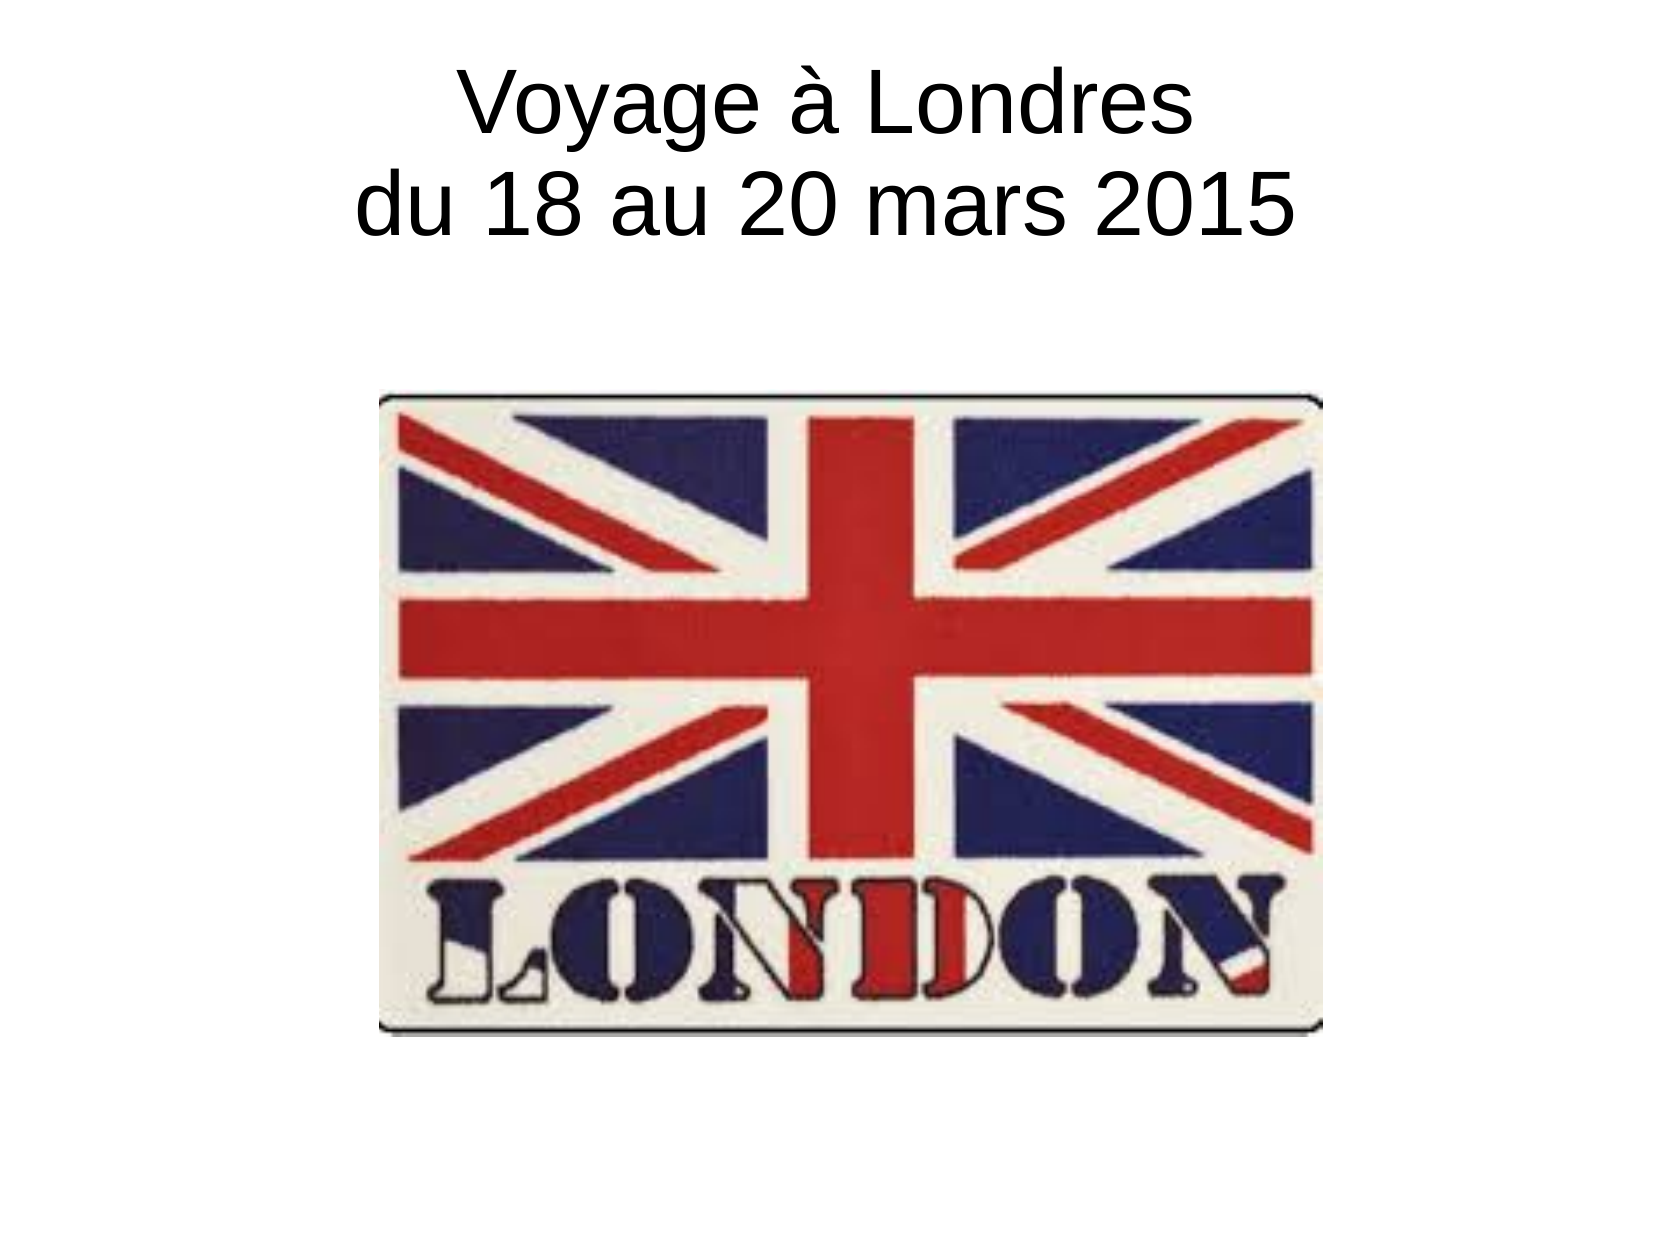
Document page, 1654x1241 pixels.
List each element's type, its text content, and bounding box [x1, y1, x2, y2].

picture [379, 389, 1323, 1038]
title Voyage à Londres du 18 au 20 mars 2015 [82, 49, 1571, 257]
